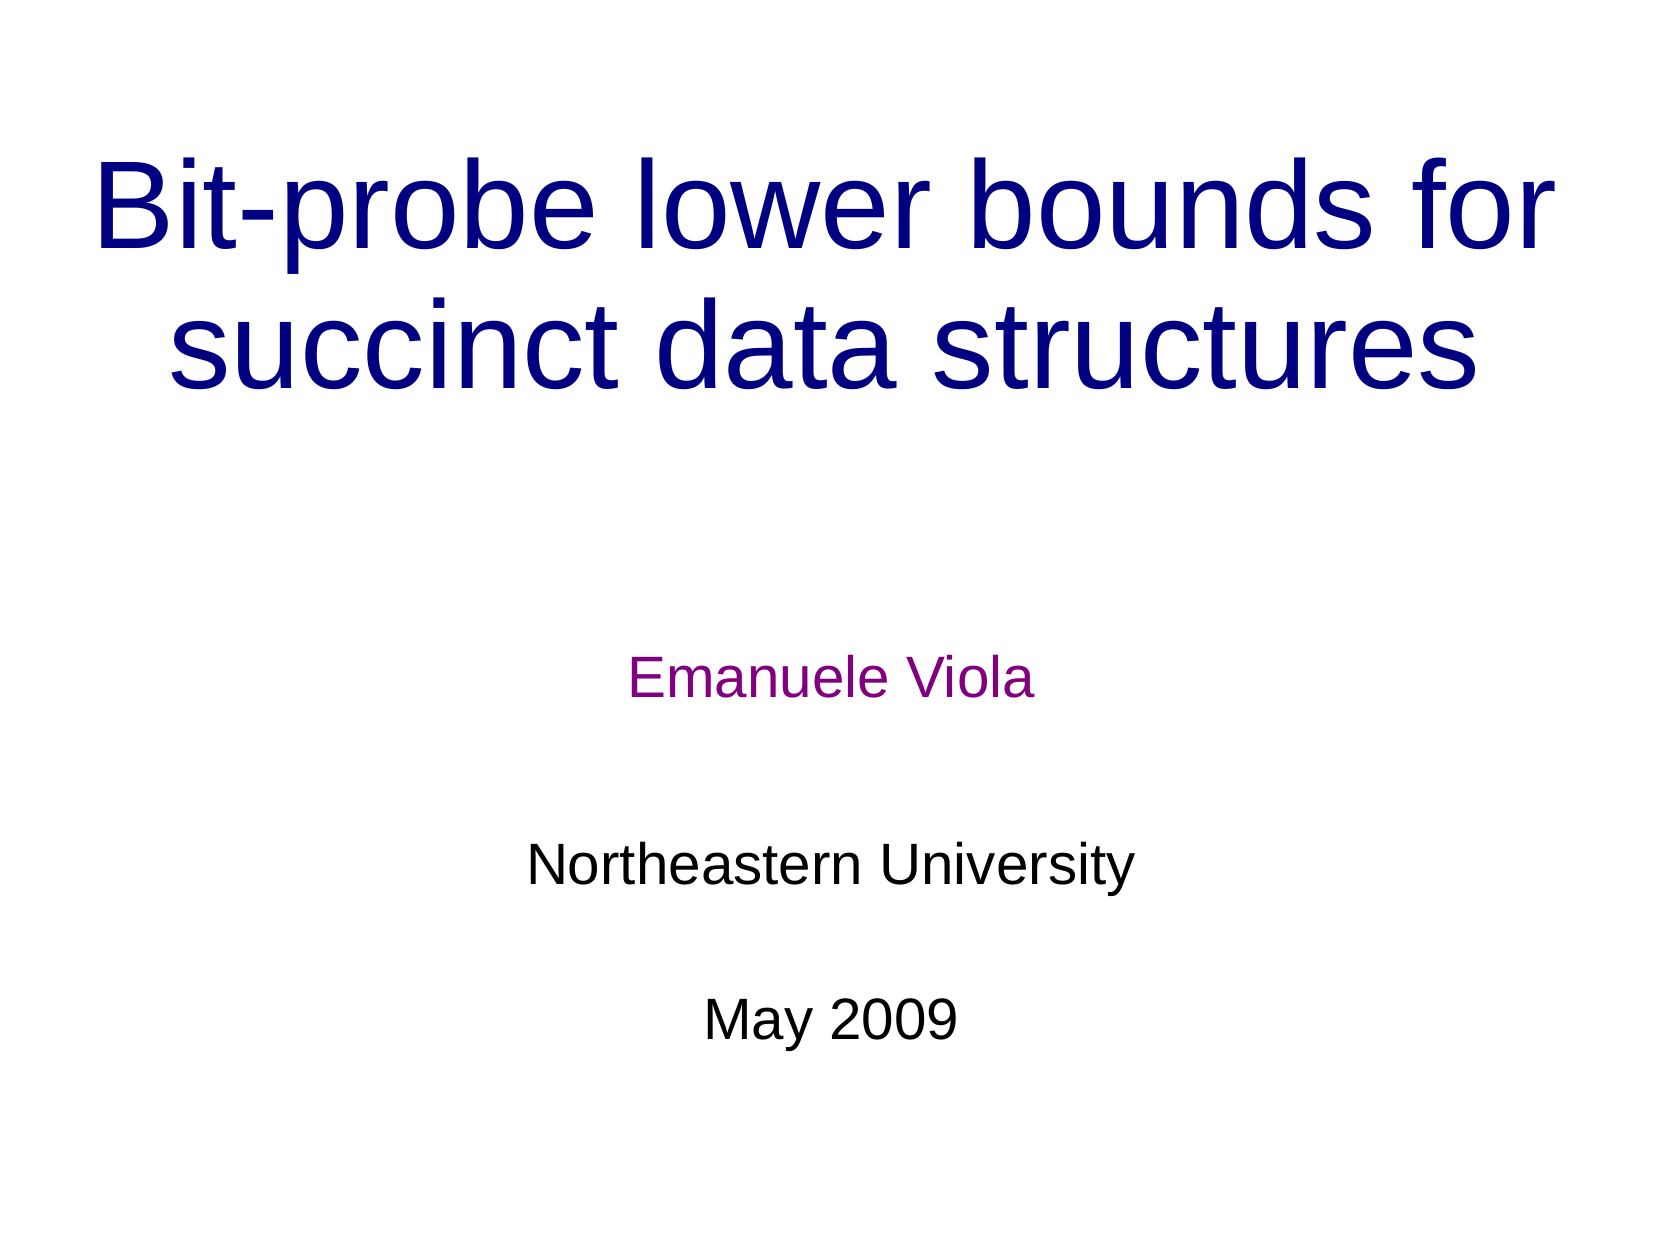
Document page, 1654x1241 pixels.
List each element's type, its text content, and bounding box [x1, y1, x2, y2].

subtitle Emanuele Viola Northeastern University May 2009 [37, 637, 1626, 1201]
title Bit-probe lower bounds for succinct data structures [75, 99, 1576, 451]
